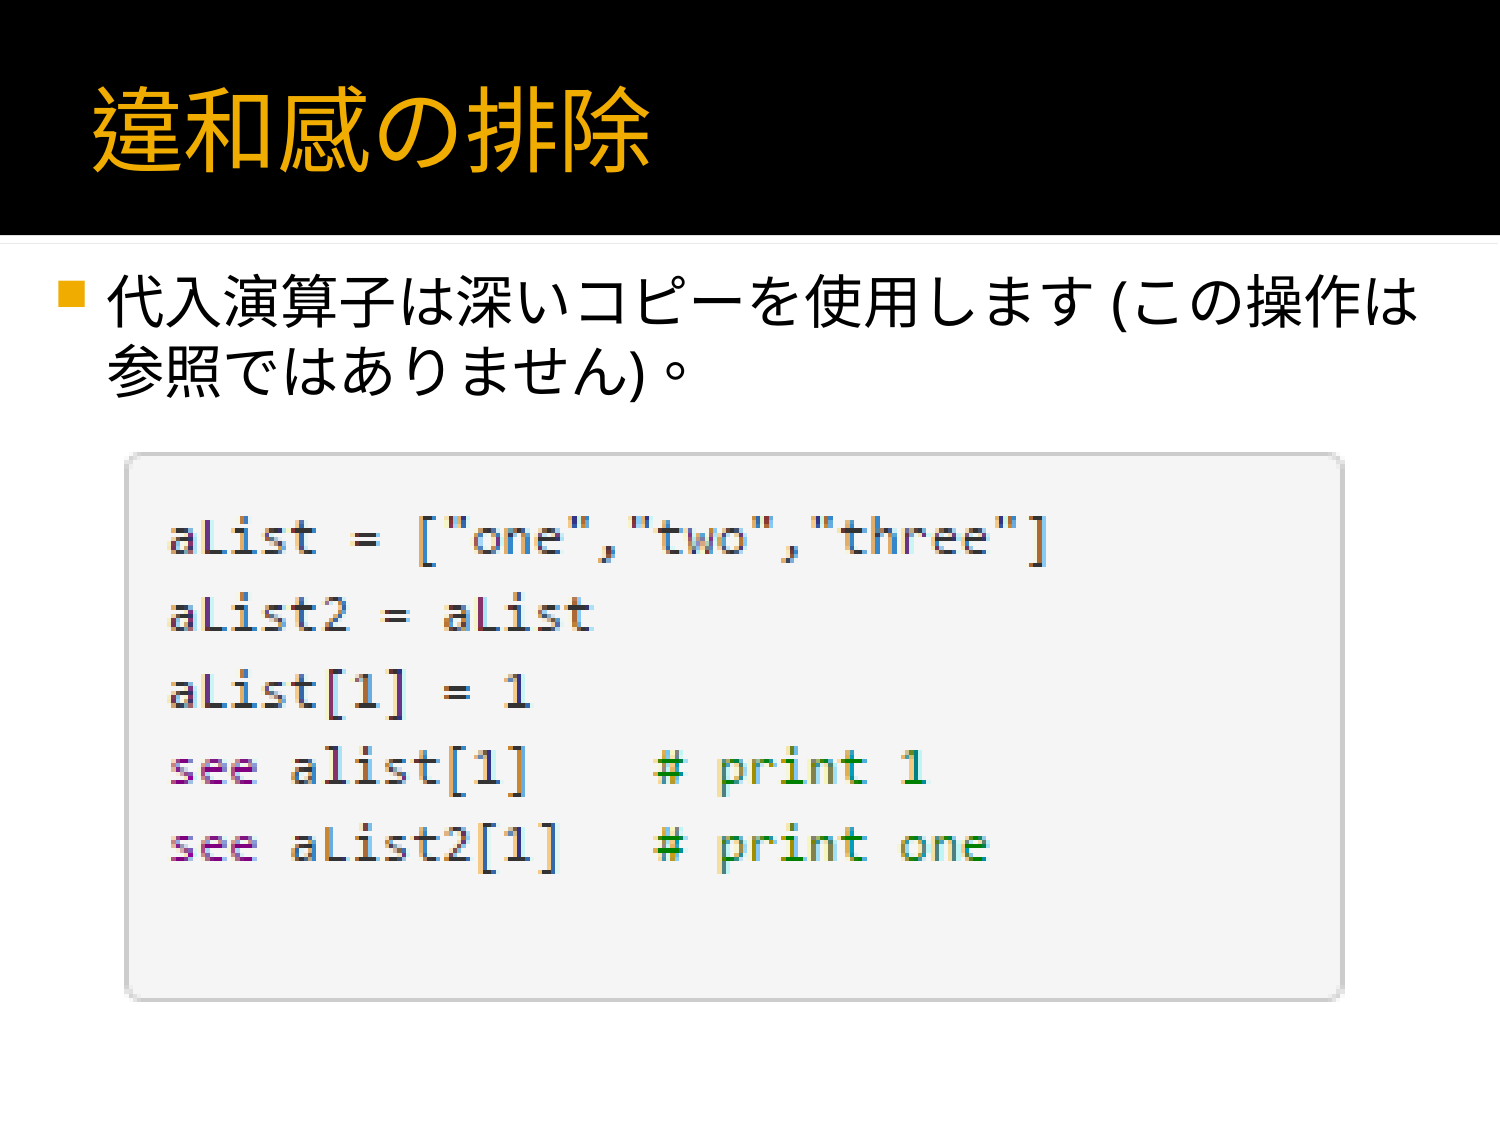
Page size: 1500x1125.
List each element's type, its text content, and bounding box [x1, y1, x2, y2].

picture [112, 418, 1375, 1042]
title 違和感の排除 [75, 25, 1425, 231]
list 代入演算子は深いコピーを使用します (この操作は参照ではありません)。 [24, 249, 1463, 1050]
